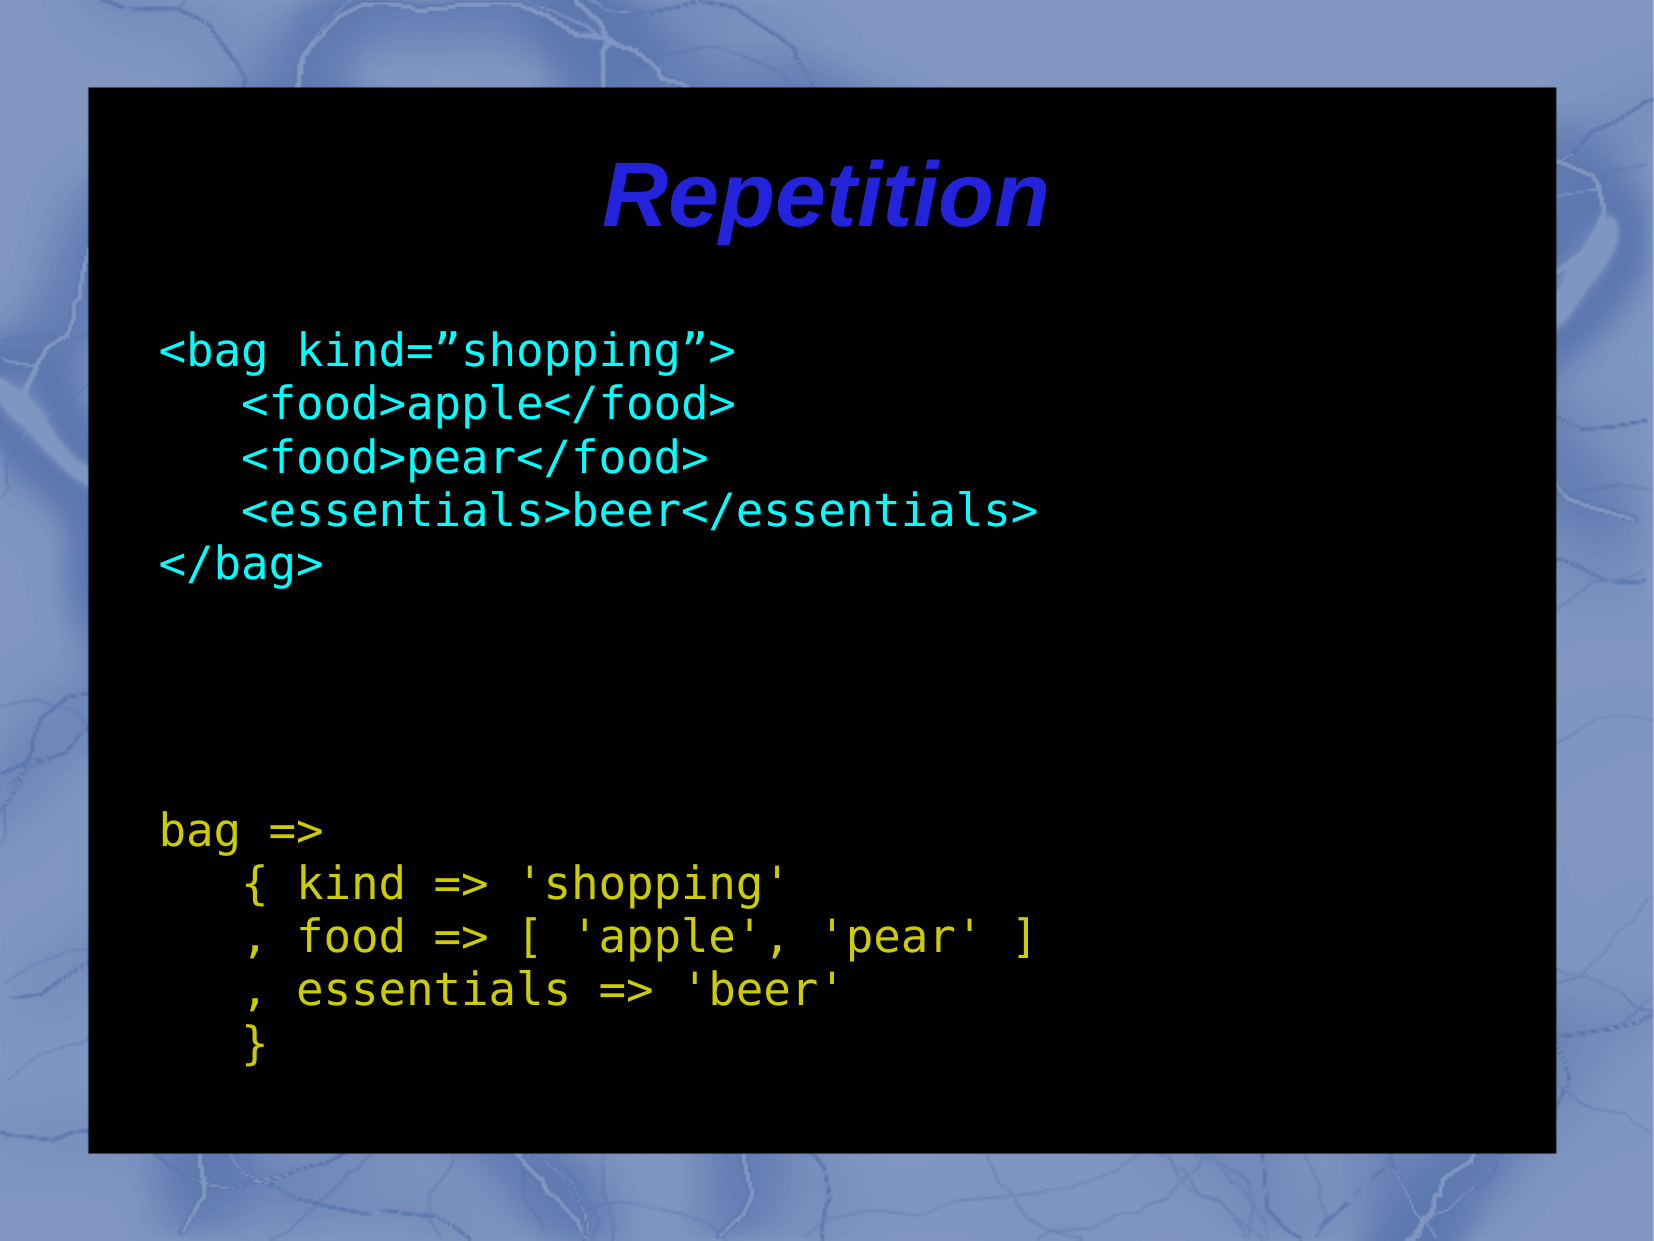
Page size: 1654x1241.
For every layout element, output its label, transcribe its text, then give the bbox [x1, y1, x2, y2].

picture [0, 0, 1654, 1241]
title Repetition [118, 90, 1536, 298]
text_box <bag kind=”shopping”> <food>apple</food> <food>pear</food> <essentials>beer</essentials> </bag> bag => { kind => 'shopping' , food => [ 'apple', 'pear' ] , essentials => 'beer' } [143, 316, 1054, 1078]
